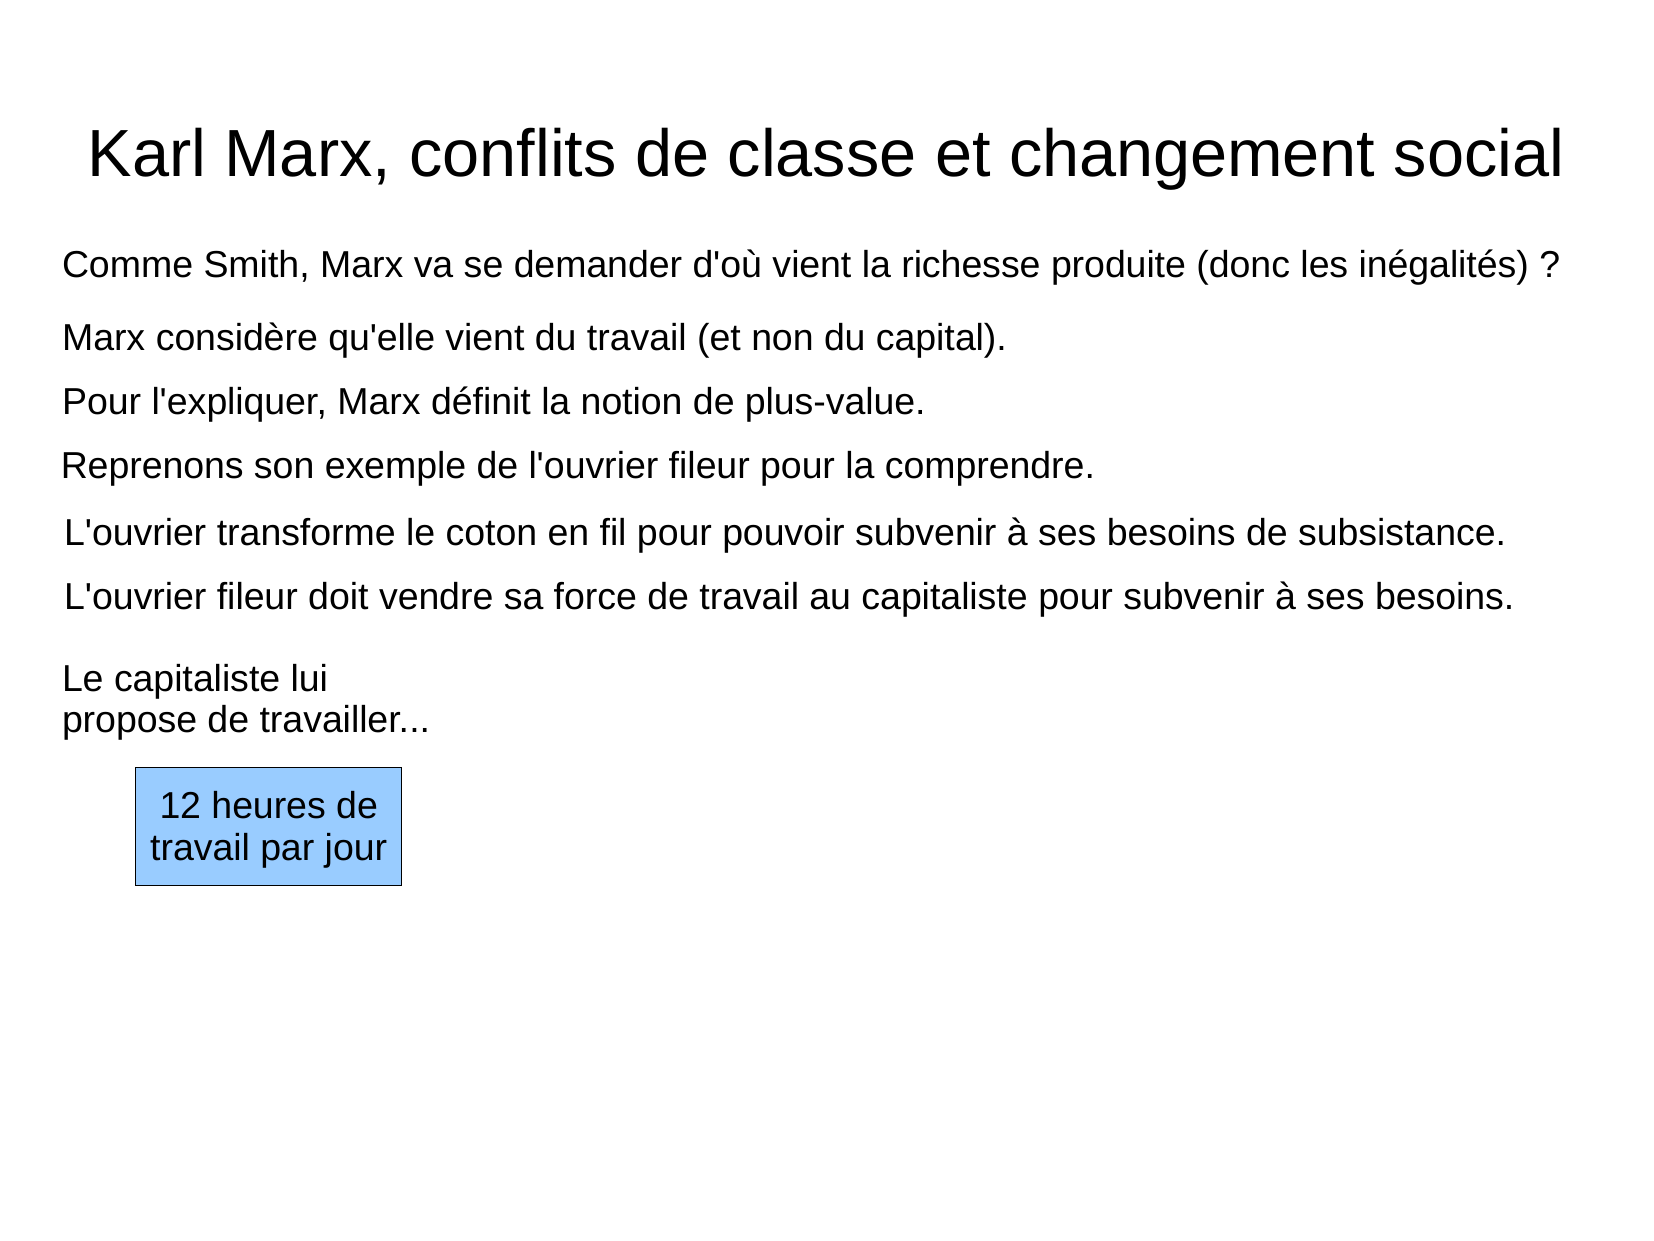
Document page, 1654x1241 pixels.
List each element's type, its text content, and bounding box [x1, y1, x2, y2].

title Karl Marx, conflits de classe et changement social [82, 56, 1571, 236]
text_box Reprenons son exemple de l'ouvrier fileur pour la comprendre. [46, 437, 1123, 494]
text_box L'ouvrier transforme le coton en fil pour pouvoir subvenir à ses besoins de subsistance. [49, 503, 1542, 561]
text_box 12 heures de travail par jour [135, 767, 402, 886]
text_box Pour l'expliquer, Marx définit la notion de plus-value. [47, 373, 943, 431]
text_box Comme Smith, Marx va se demander d'où vient la richesse produite (donc les inégalités) ? [47, 236, 1579, 294]
text_box Le capitaliste lui propose de travailler... [47, 649, 446, 749]
text_box Marx considère qu'elle vient du travail (et non du capital). [47, 308, 1025, 366]
text_box L'ouvrier fileur doit vendre sa force de travail au capitaliste pour subvenir à ses besoins. [49, 568, 1542, 626]
